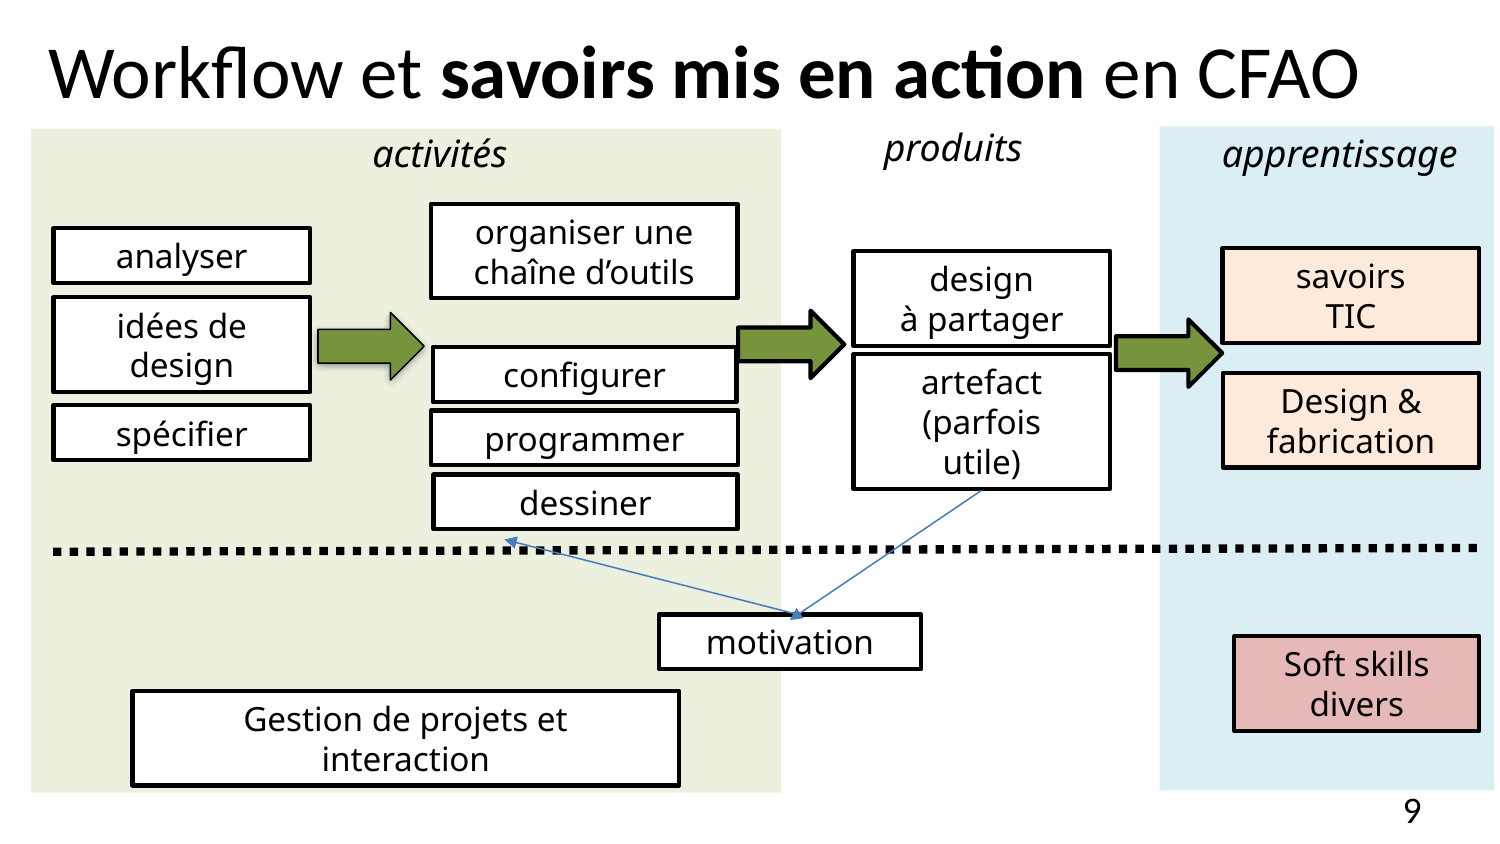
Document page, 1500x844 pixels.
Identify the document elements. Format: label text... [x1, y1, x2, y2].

text_box Gestion de projets et interaction [132, 690, 680, 786]
text_box activités [357, 123, 523, 183]
text_box artefact (parfois utile) [853, 354, 1111, 489]
text_box idées de design [53, 297, 311, 393]
text_box [31, 128, 845, 793]
title Workflow et savoirs mis en action en CFAO [33, 16, 1384, 109]
text_box organiser une chaîne d’outils [430, 203, 738, 299]
text_box analyser [53, 228, 311, 284]
text_box motivation [658, 614, 922, 670]
text_box [1115, 126, 1494, 791]
text_box programmer [431, 410, 738, 466]
slide_number <numéro> [1387, 778, 1471, 824]
text_box configurer [432, 347, 737, 402]
text_box design à partager [853, 251, 1111, 346]
text_box Soft skills divers [1234, 636, 1480, 731]
text_box spécifier [53, 405, 311, 461]
text_box apprentissage [1207, 123, 1473, 183]
text_box Design & fabrication [1222, 372, 1480, 468]
text_box savoirs TIC [1222, 248, 1480, 343]
text_box produits [869, 116, 1038, 177]
text_box dessiner [433, 474, 738, 530]
